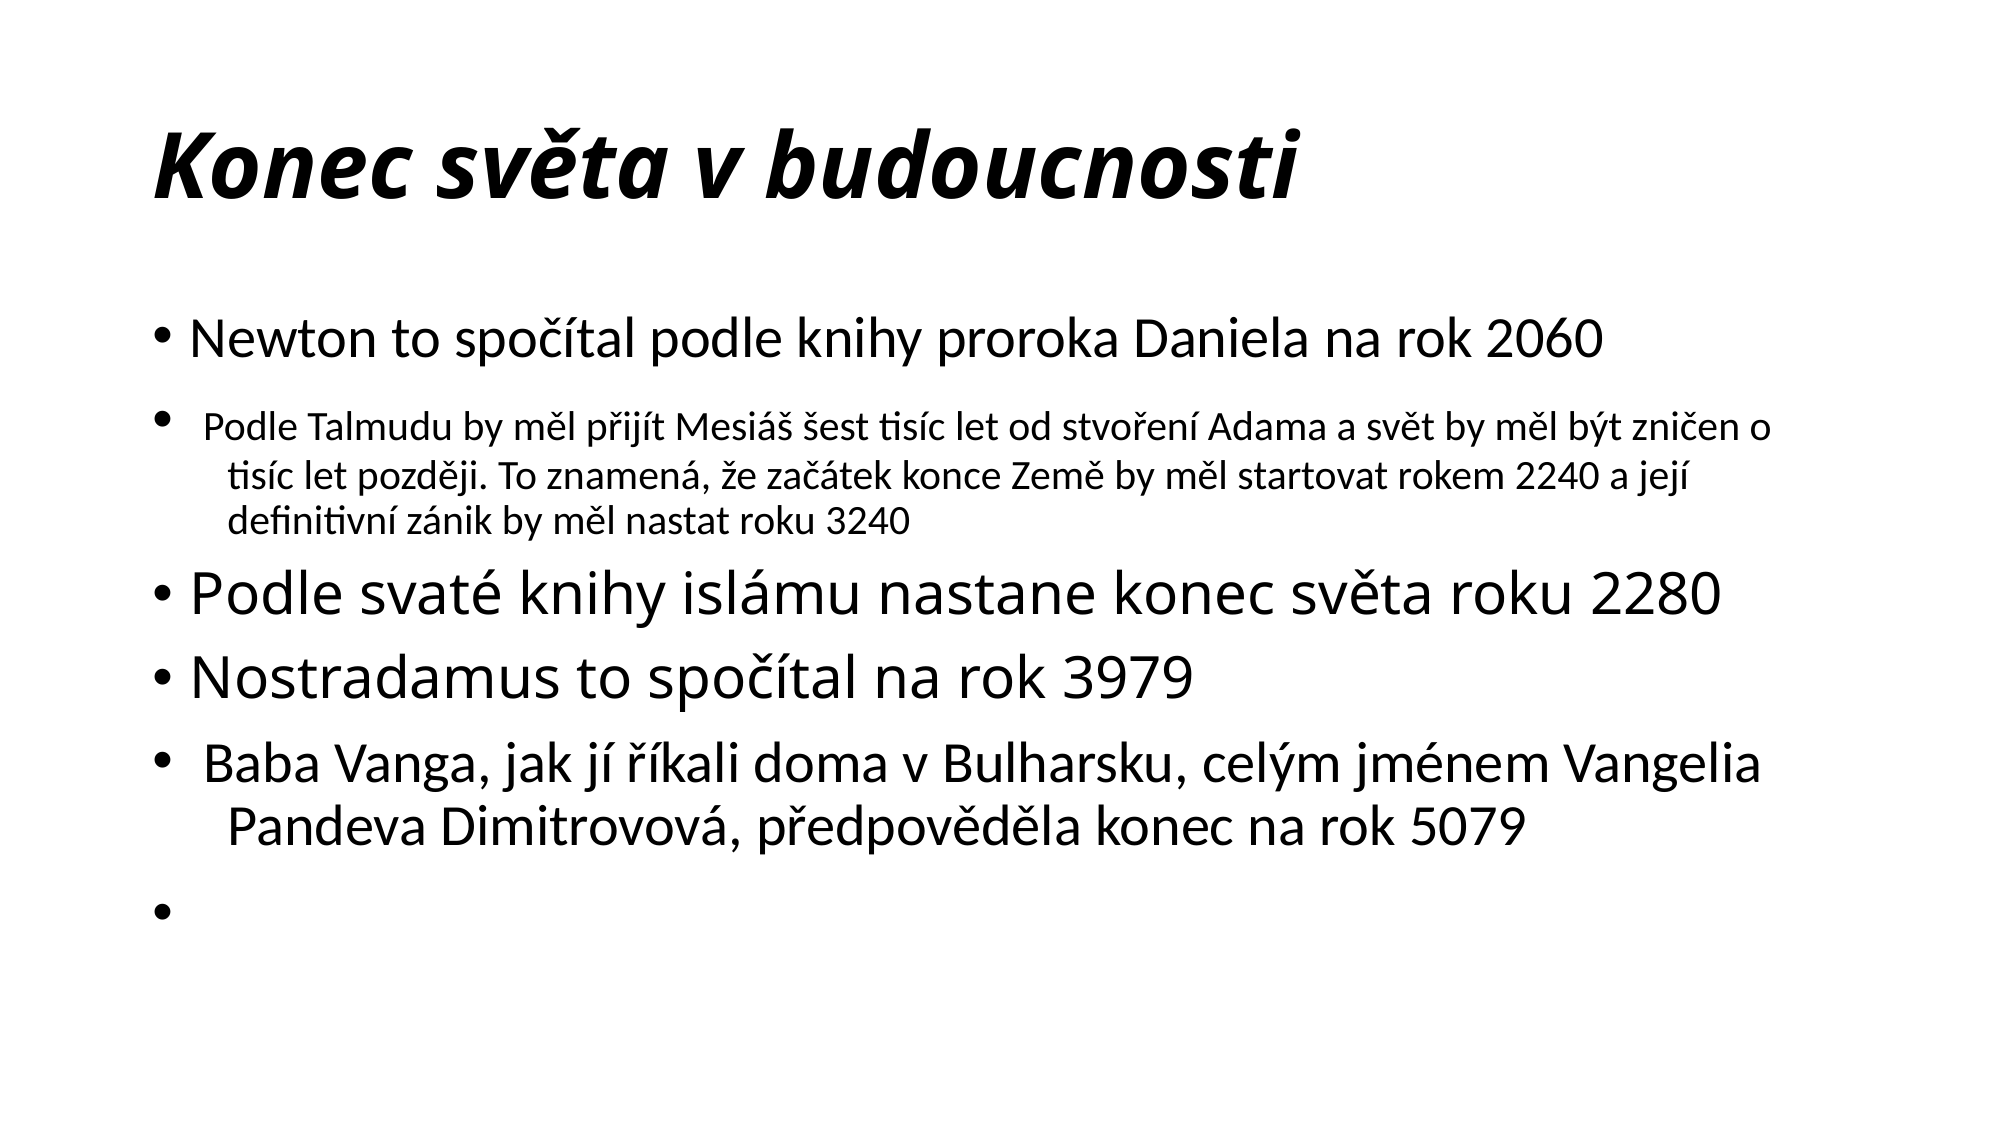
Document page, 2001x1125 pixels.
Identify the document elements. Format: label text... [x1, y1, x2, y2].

list Newton to spočítal podle knihy proroka Daniela na rok 2060 Podle Talmudu by měl přijít Mesiáš šest tisíc let od stvoření Adama a svět by měl být zničen o tisíc let později. To znamená, že začátek konce Země by měl startovat rokem 2240 a její definitivní zánik by měl nastat roku 3240 Podle svaté knihy islámu nastane konec světa roku 2280 Nostradamus to spočítal na rok 3979 Baba Vanga, jak jí říkali doma v Bulharsku, celým jménem Vangelia Pandeva Dimitrovová, předpověděla konec na rok 5079 [137, 299, 1863, 1014]
title Konec světa v budoucnosti [137, 59, 1863, 278]
